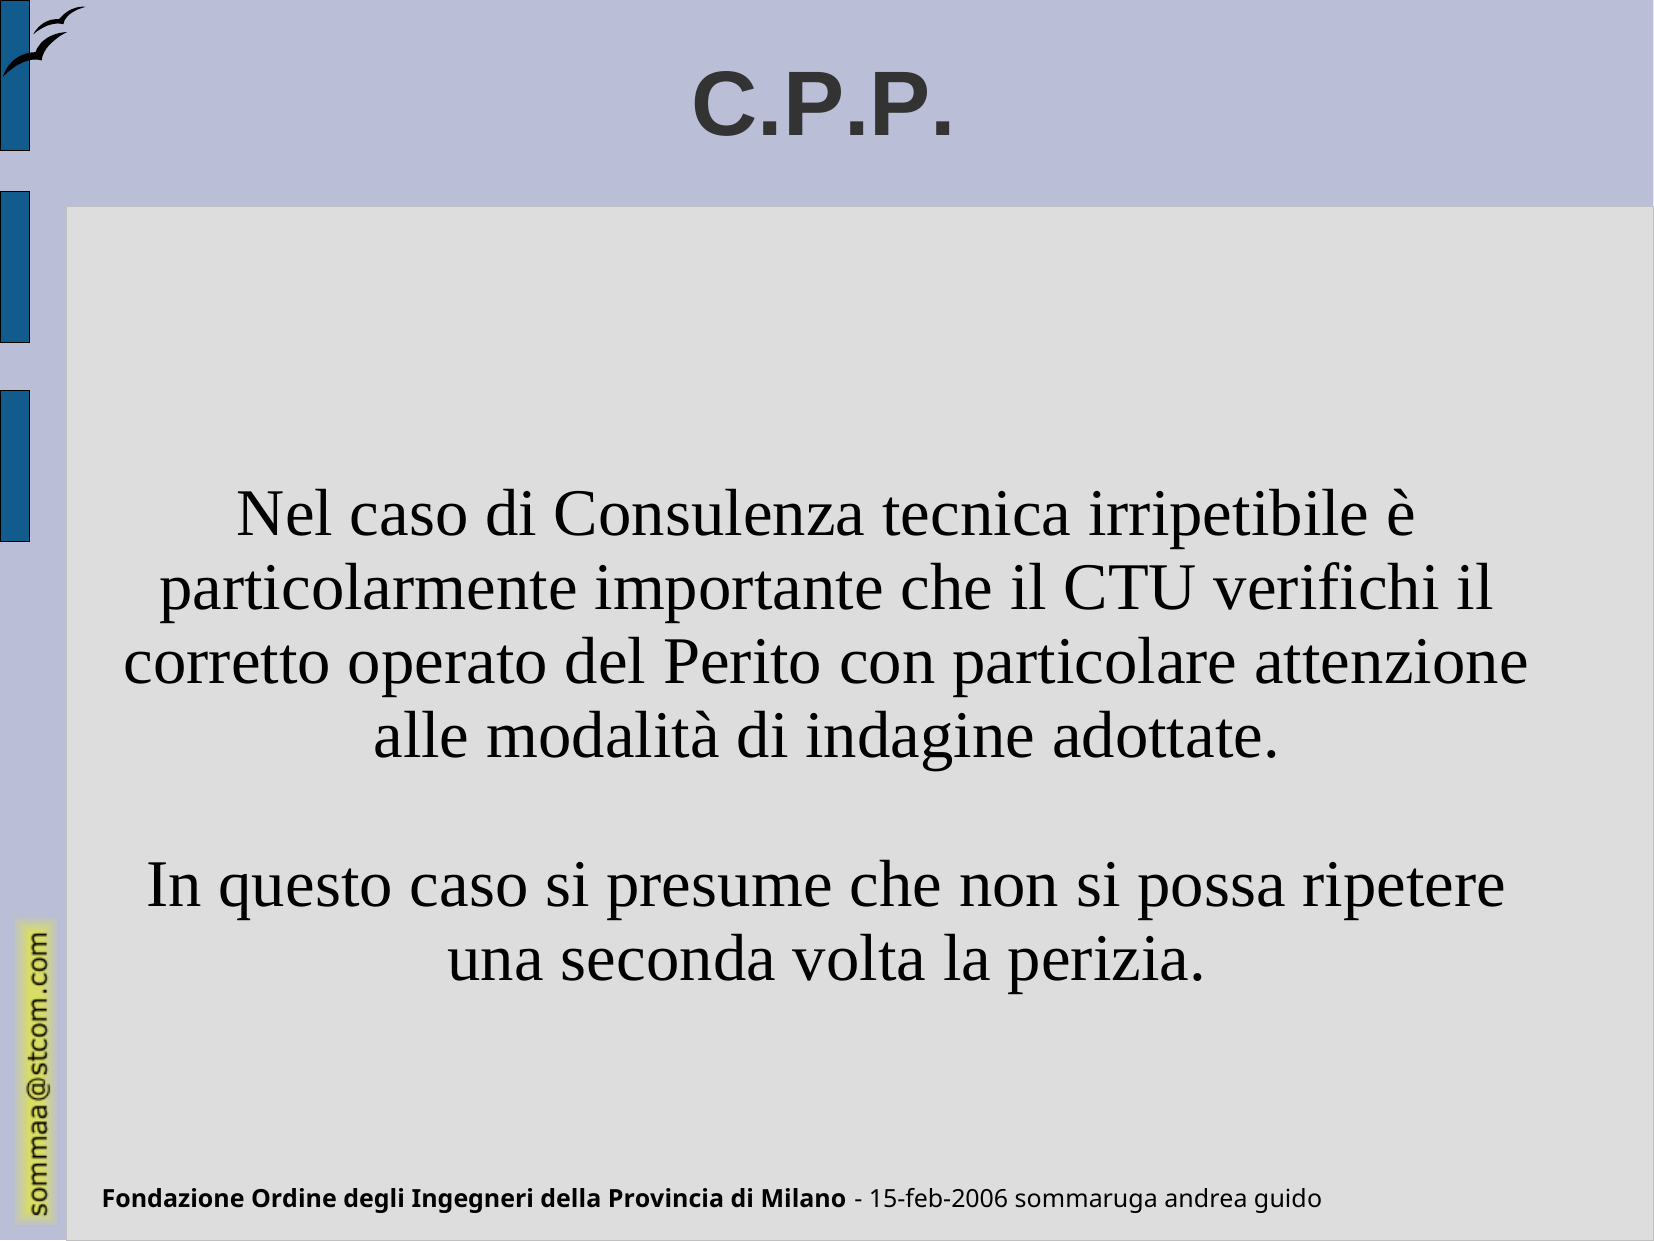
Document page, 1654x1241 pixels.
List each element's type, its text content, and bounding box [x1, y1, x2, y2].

title C.P.P. [118, 0, 1531, 208]
picture [12, 915, 60, 1228]
subtitle Nel caso di Consulenza tecnica irripetibile è particolarmente importante che il CTU verifichi il corretto operato del Perito con particolare attenzione alle modalità di indagine adottate. In questo caso si presume che non si possa ripetere una seconda volta la perizia. [121, 344, 1534, 1127]
